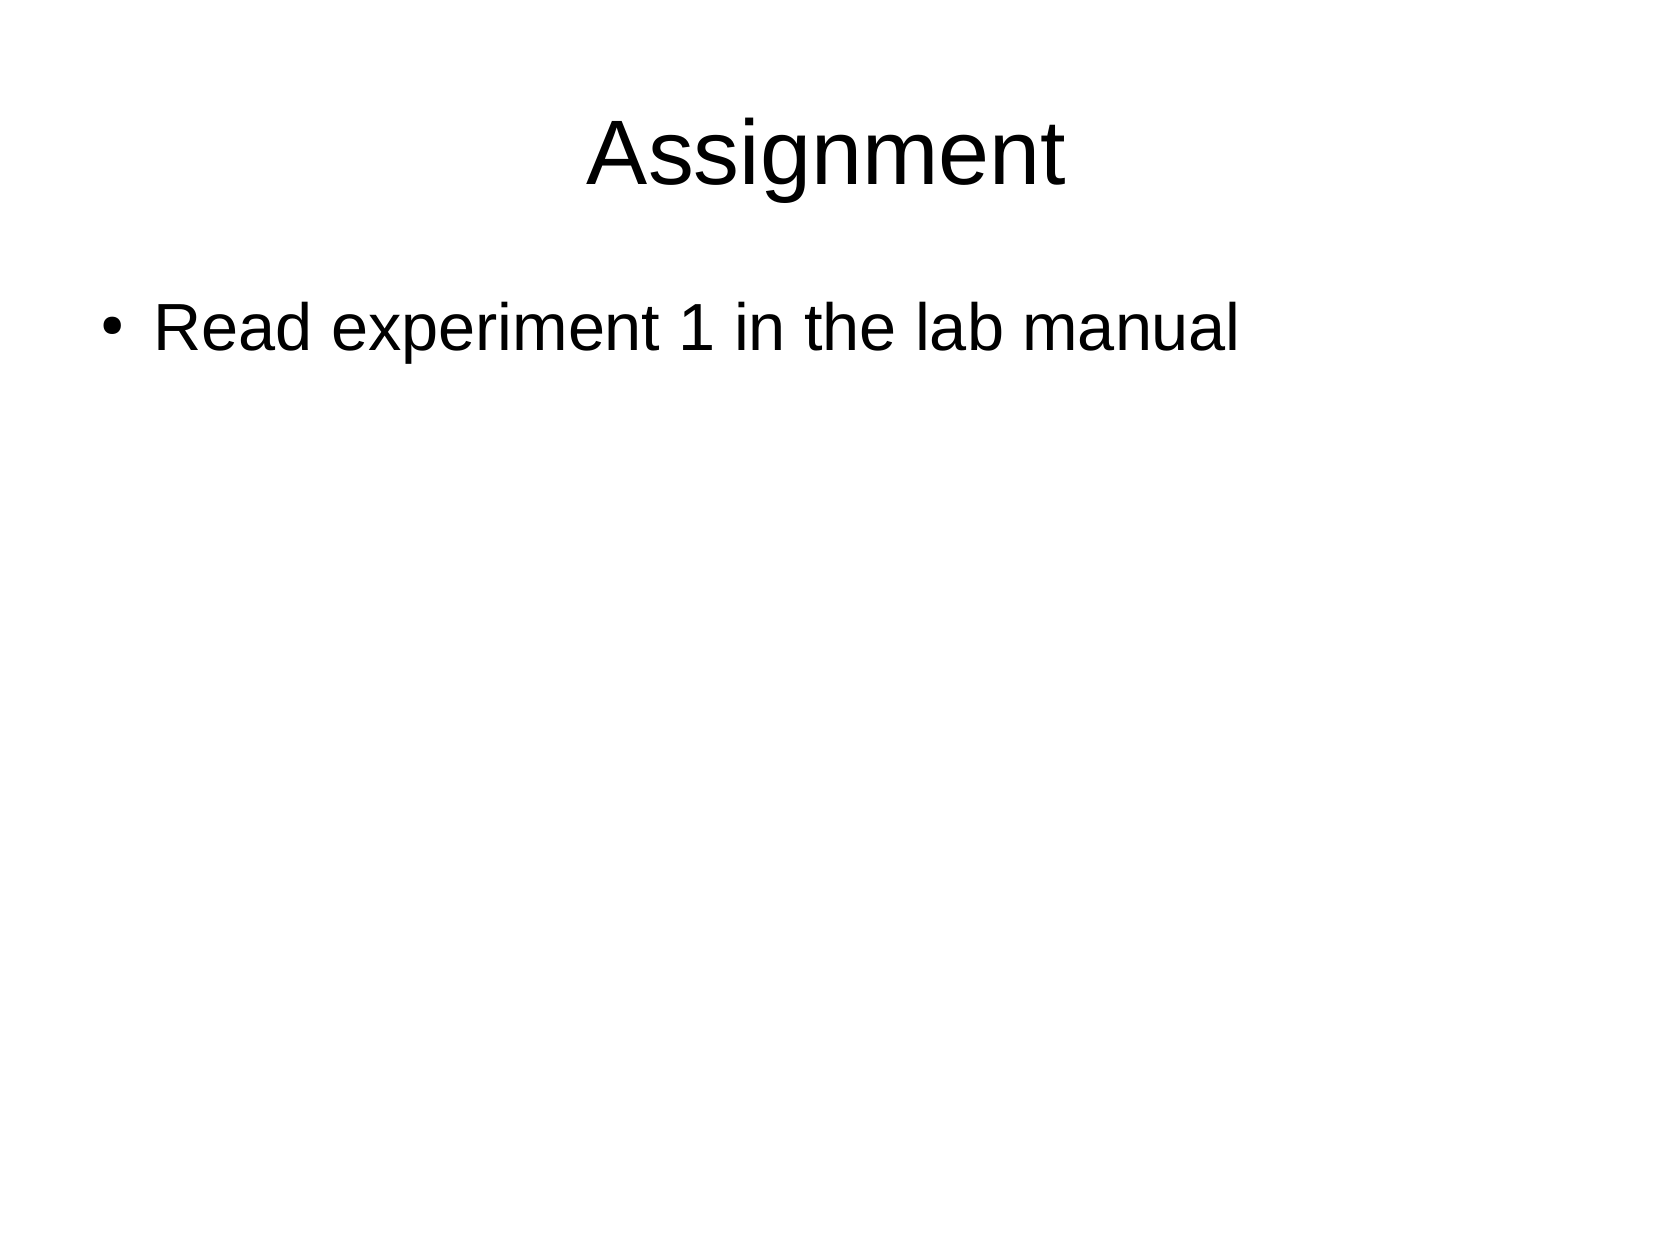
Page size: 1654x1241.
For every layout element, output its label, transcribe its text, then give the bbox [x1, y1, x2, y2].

title Assignment [82, 56, 1571, 250]
list Read experiment 1 in the lab manual [82, 290, 1571, 1094]
